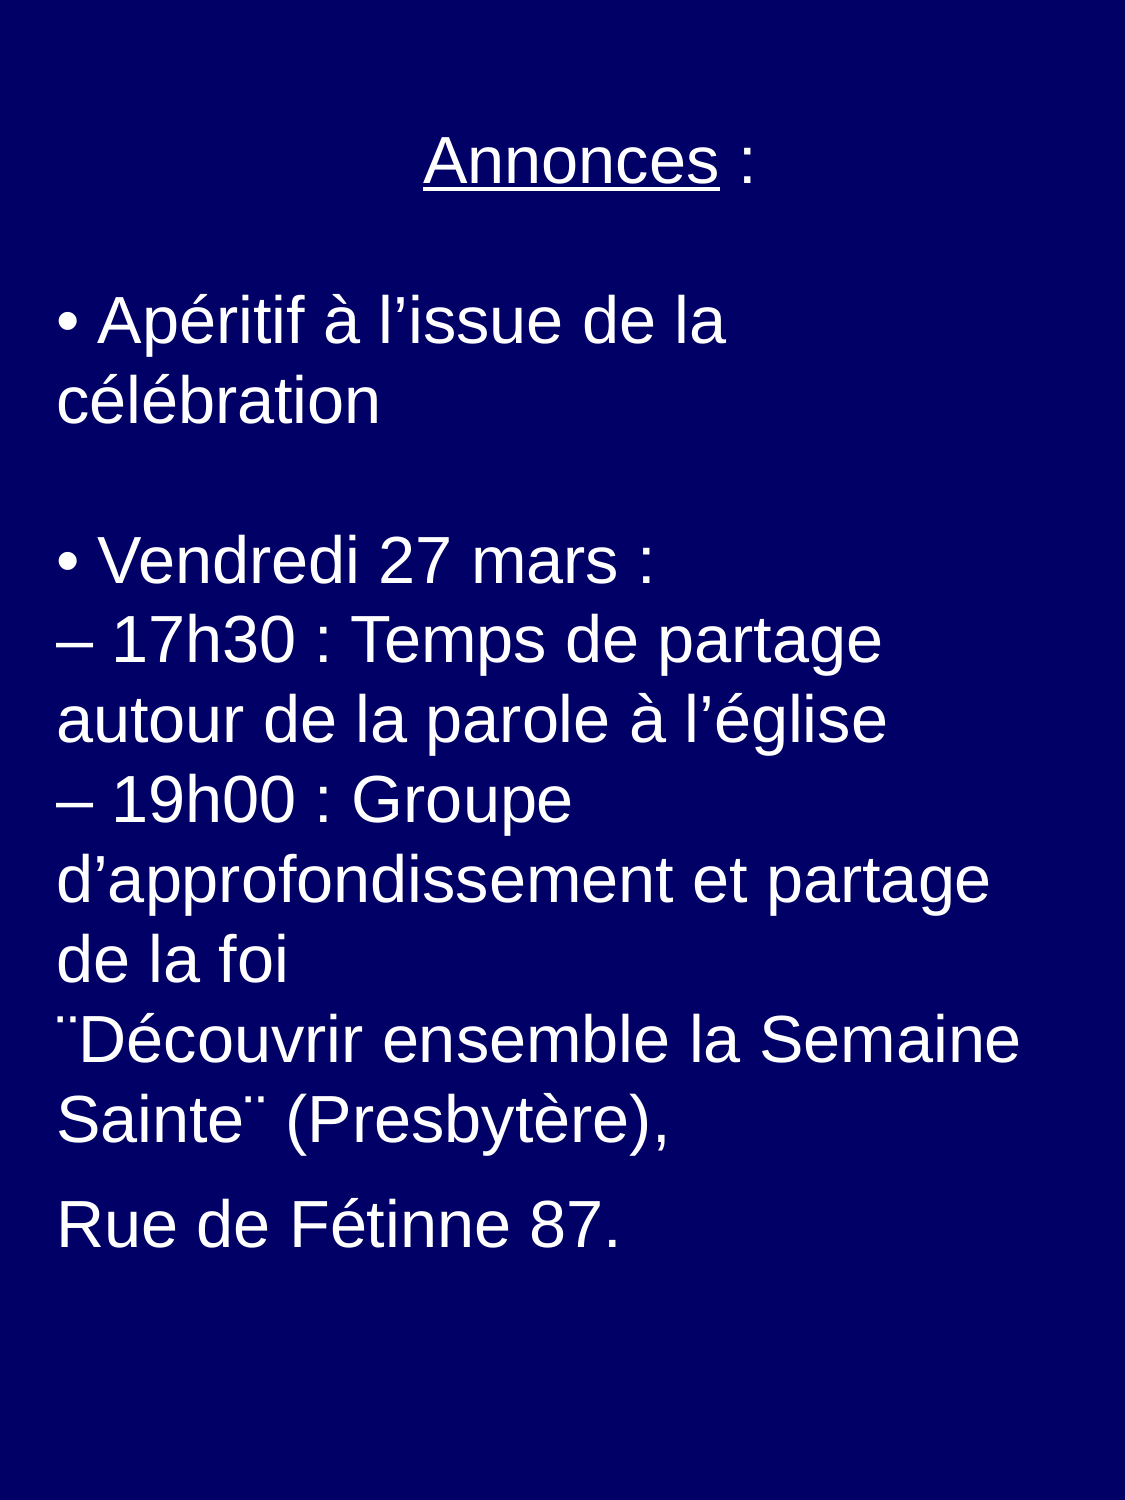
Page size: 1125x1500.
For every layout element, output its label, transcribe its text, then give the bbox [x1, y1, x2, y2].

text_box Annonces : • Apéritif à l’issue de la célébration • Vendredi 27 mars : – 17h30 : Temps de partage autour de la parole à l’église – 19h00 : Groupe d’approfondissement et partage de la foi ¨Découvrir ensemble la Semaine Sainte¨ (Presbytère), Rue de Fétinne 87. [56, 59, 1069, 1323]
